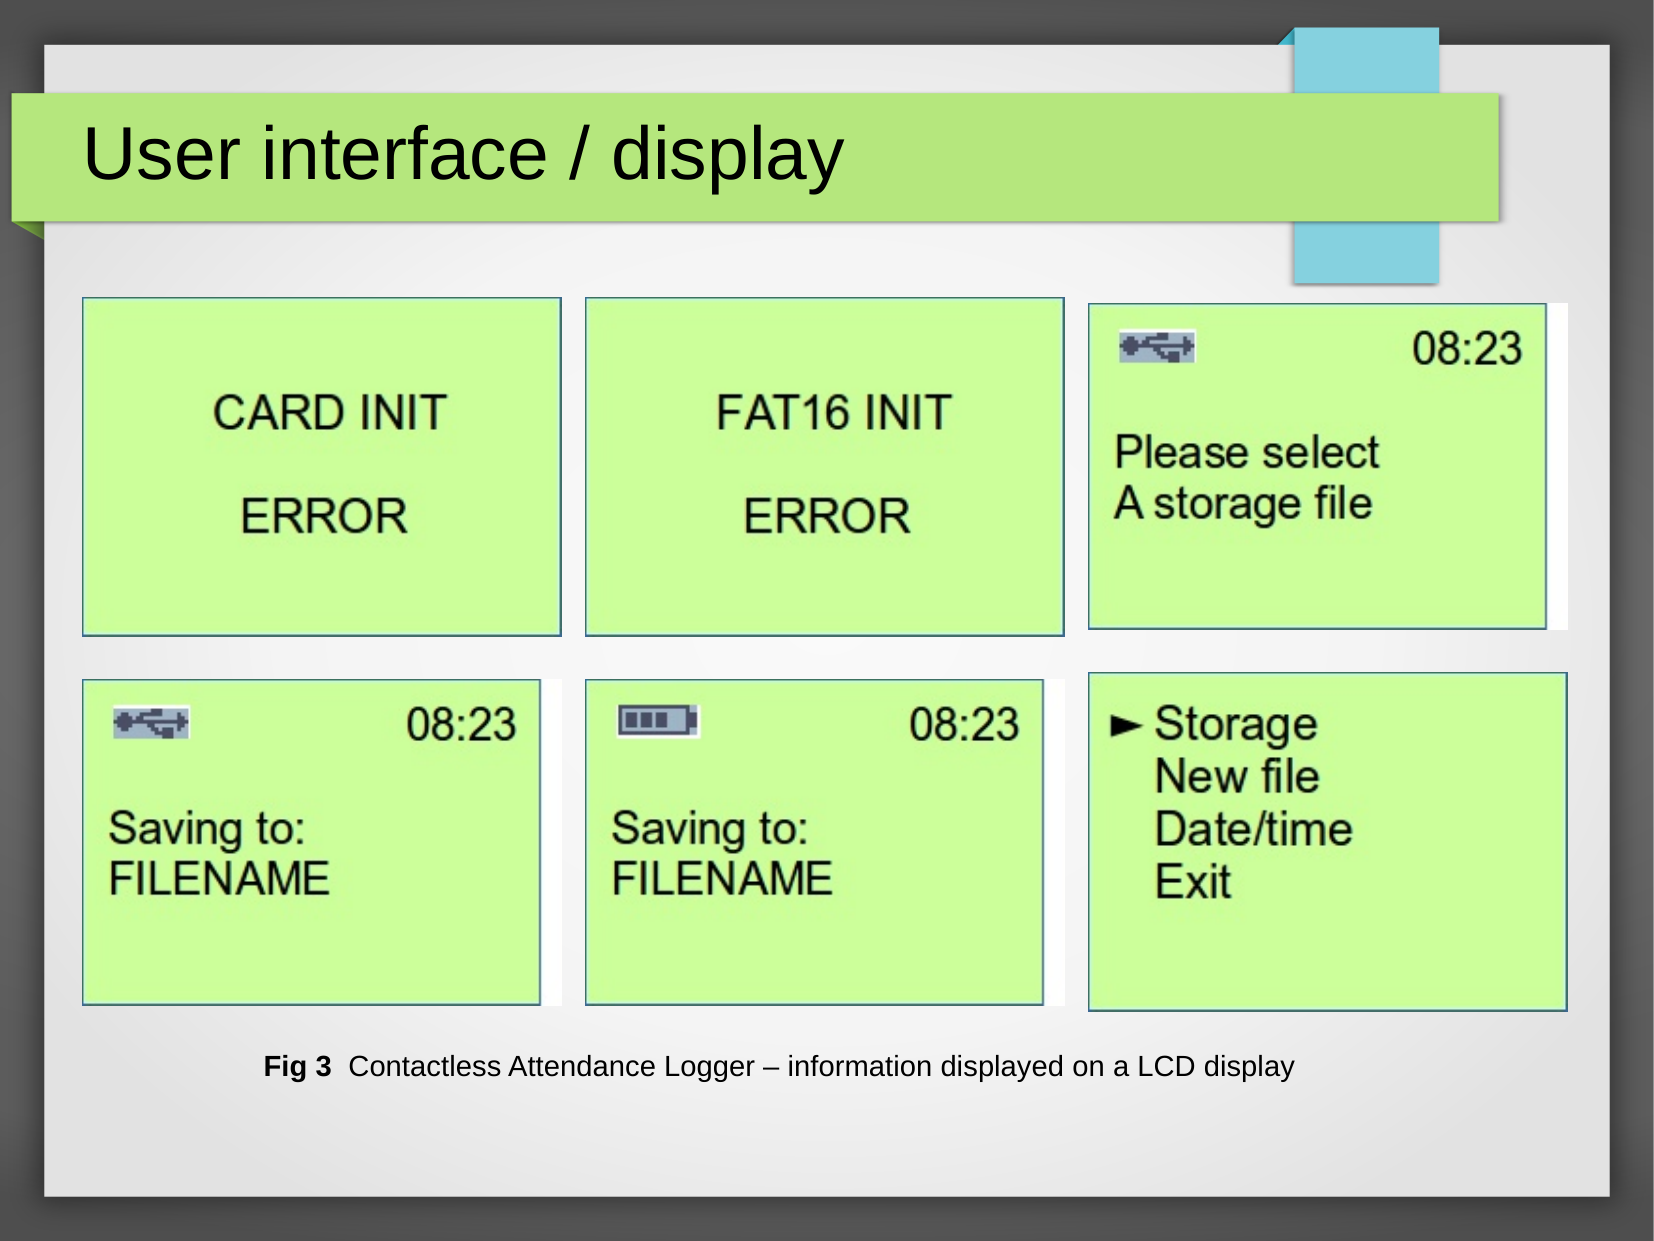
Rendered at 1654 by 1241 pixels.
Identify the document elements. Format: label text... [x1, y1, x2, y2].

list Fig 3 Contactless Attendance Logger – information displayed on a LCD display [225, 1050, 1334, 1111]
picture [0, 0, 1654, 1241]
title User interface / display [82, 94, 1264, 213]
